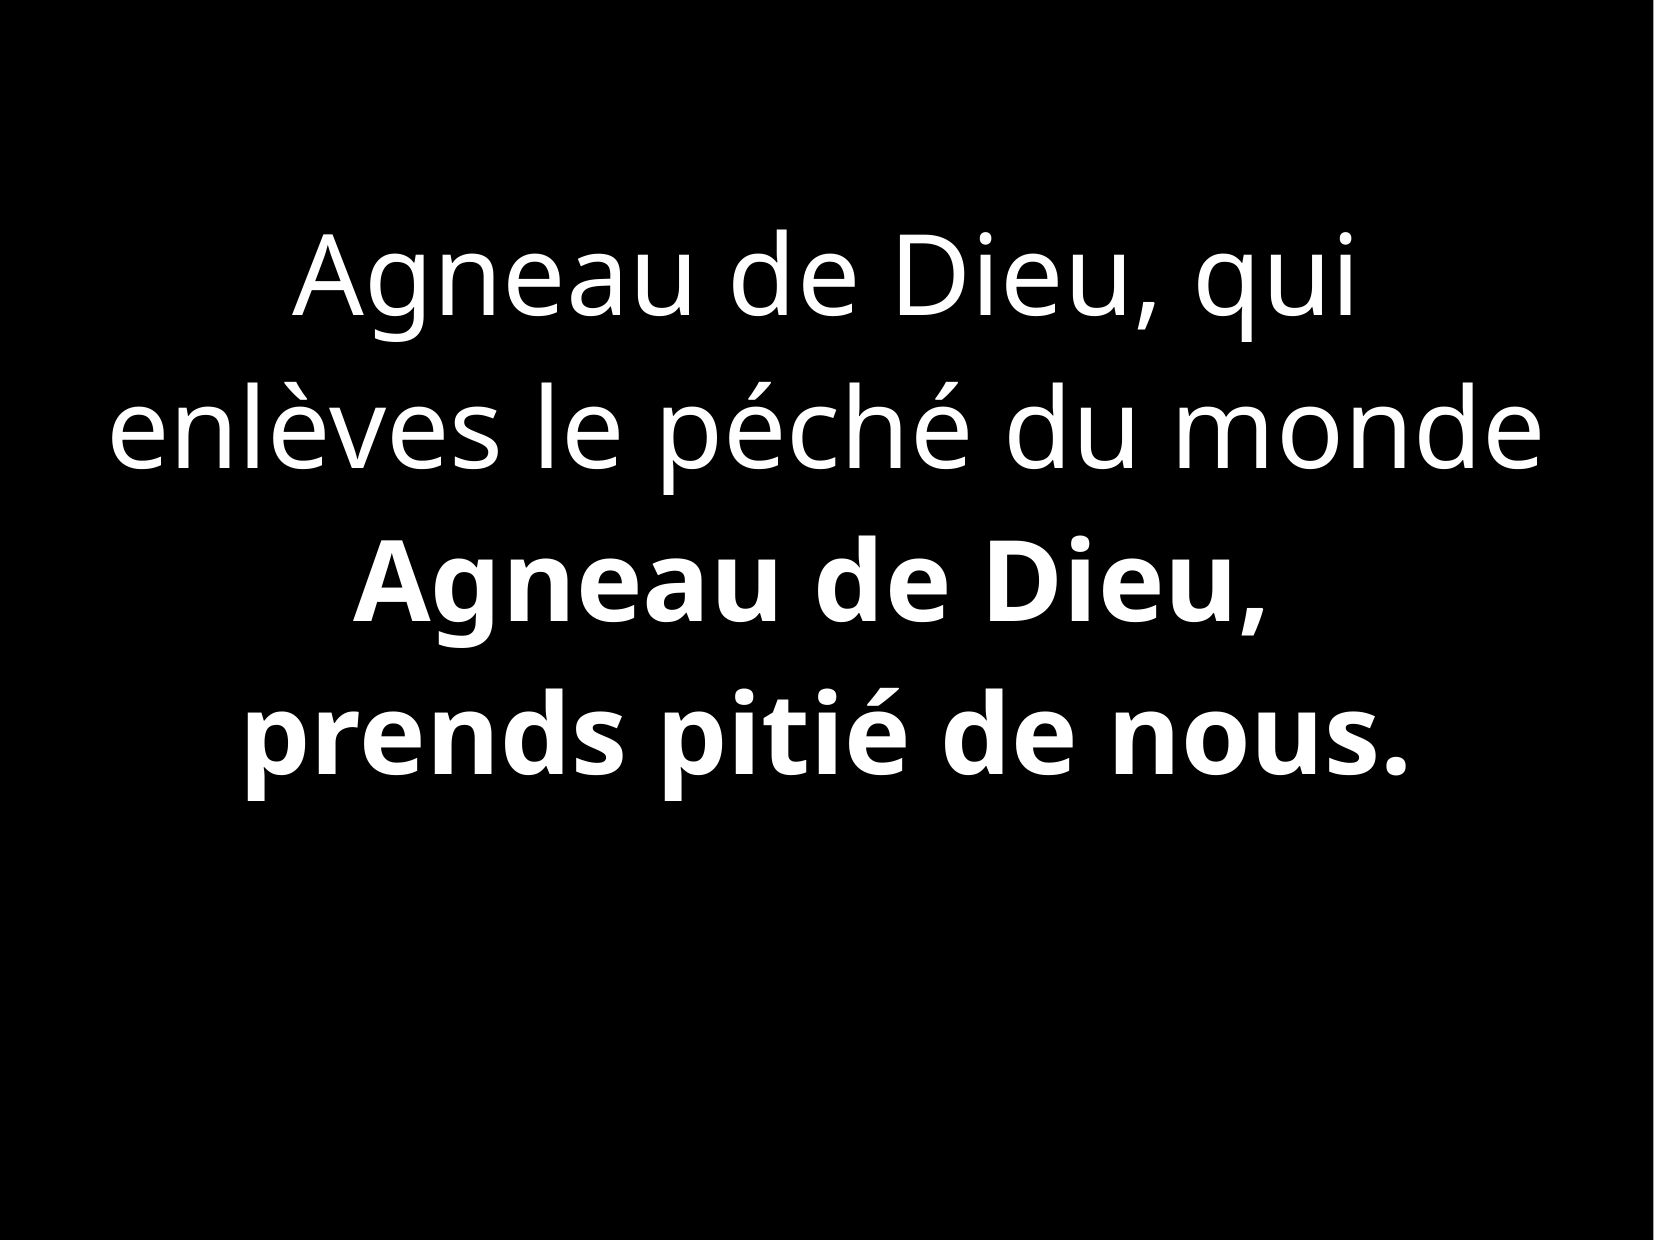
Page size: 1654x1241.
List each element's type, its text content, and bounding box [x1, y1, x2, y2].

subtitle Agneau de Dieu, qui enlèves le péché du monde Agneau de Dieu, prends pitié de nous. [82, 47, 1571, 1109]
